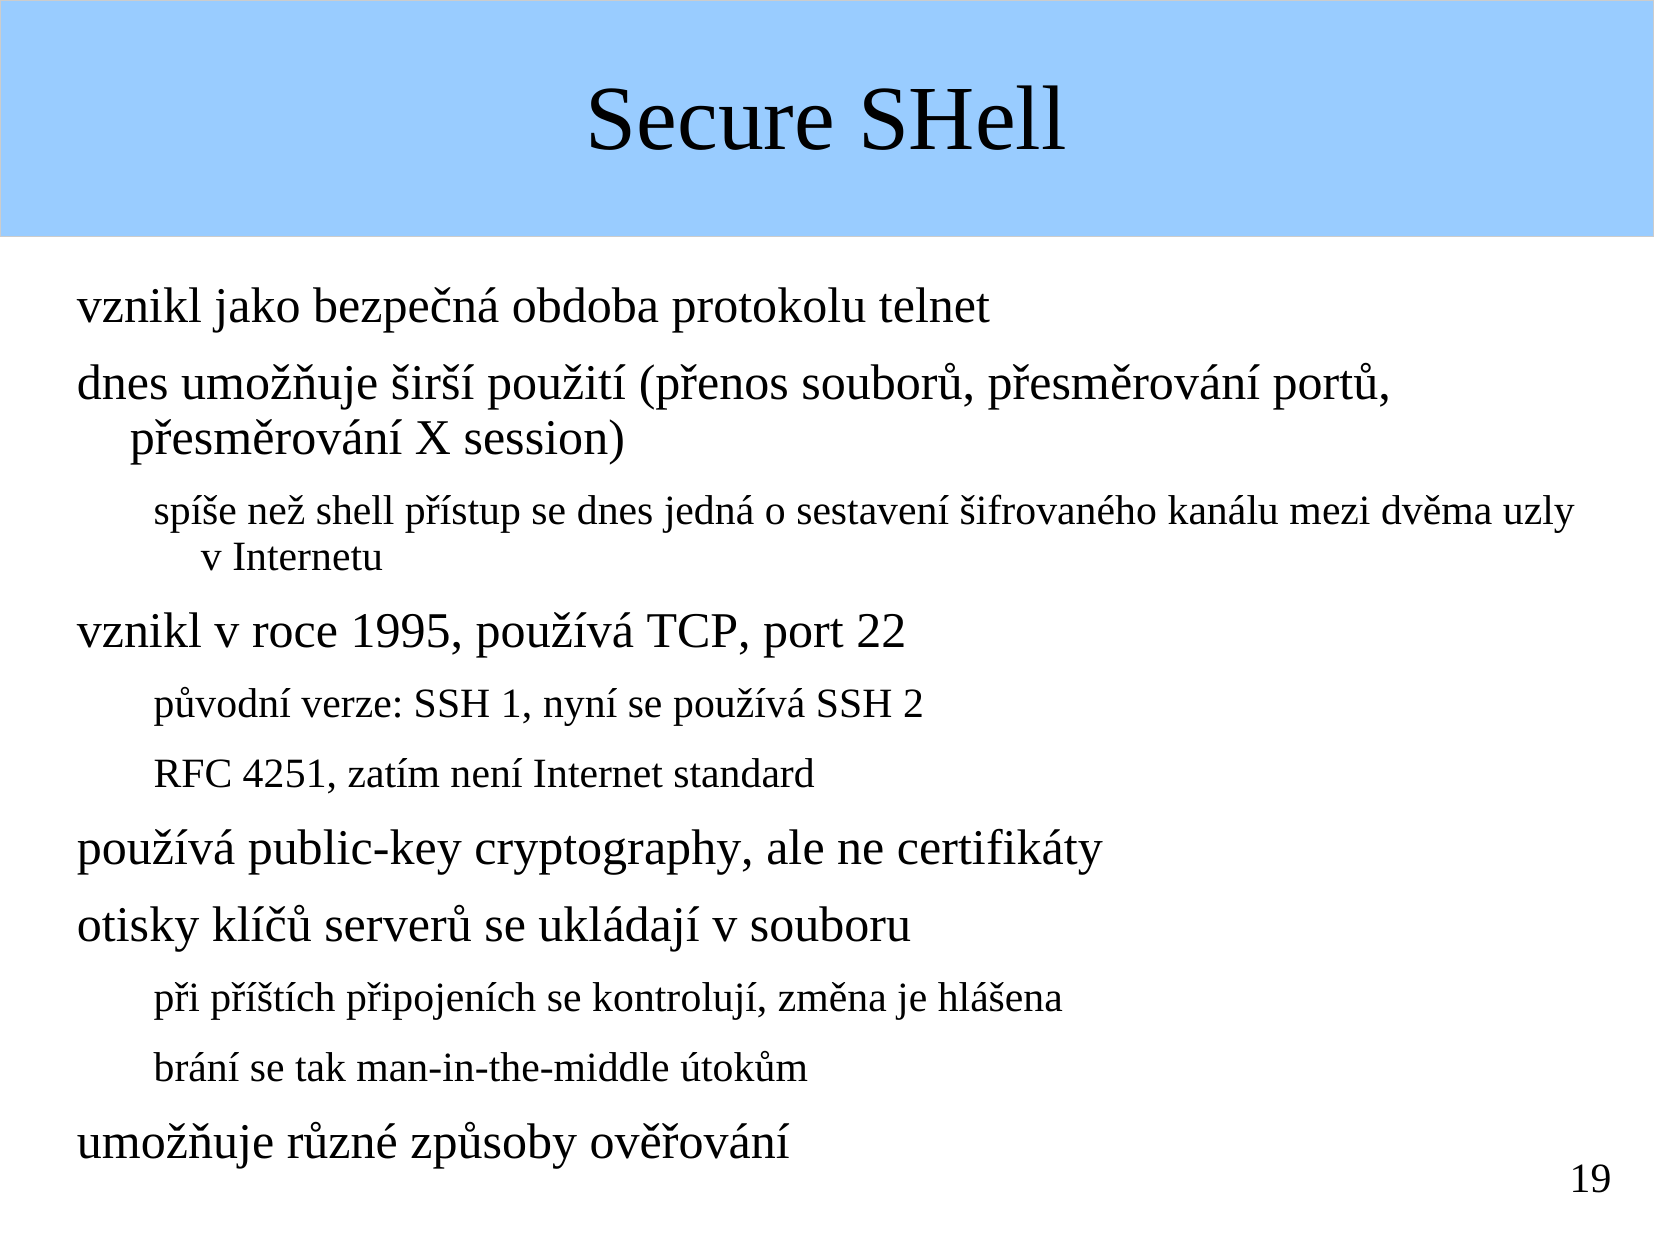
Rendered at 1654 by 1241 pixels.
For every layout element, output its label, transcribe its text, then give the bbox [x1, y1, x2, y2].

title Secure SHell [0, 0, 1654, 237]
list vznikl jako bezpečná obdoba protokolu telnet dnes umožňuje širší použití (přenos souborů, přesměrování portů, přesměrování X session) spíše než shell přístup se dnes jedná o sestavení šifrovaného kanálu mezi dvěma uzly v Internetu vznikl v roce 1995, používá TCP, port 22 původní verze: SSH 1, nyní se používá SSH 2 RFC 4251, zatím není Internet standard používá public-key cryptography, ale ne certifikáty otisky klíčů serverů se ukládají v souboru při příštích připojeních se kontrolují, změna je hlášena brání se tak man-in-the-middle útokům umožňuje různé způsoby ověřování [59, 277, 1595, 1170]
